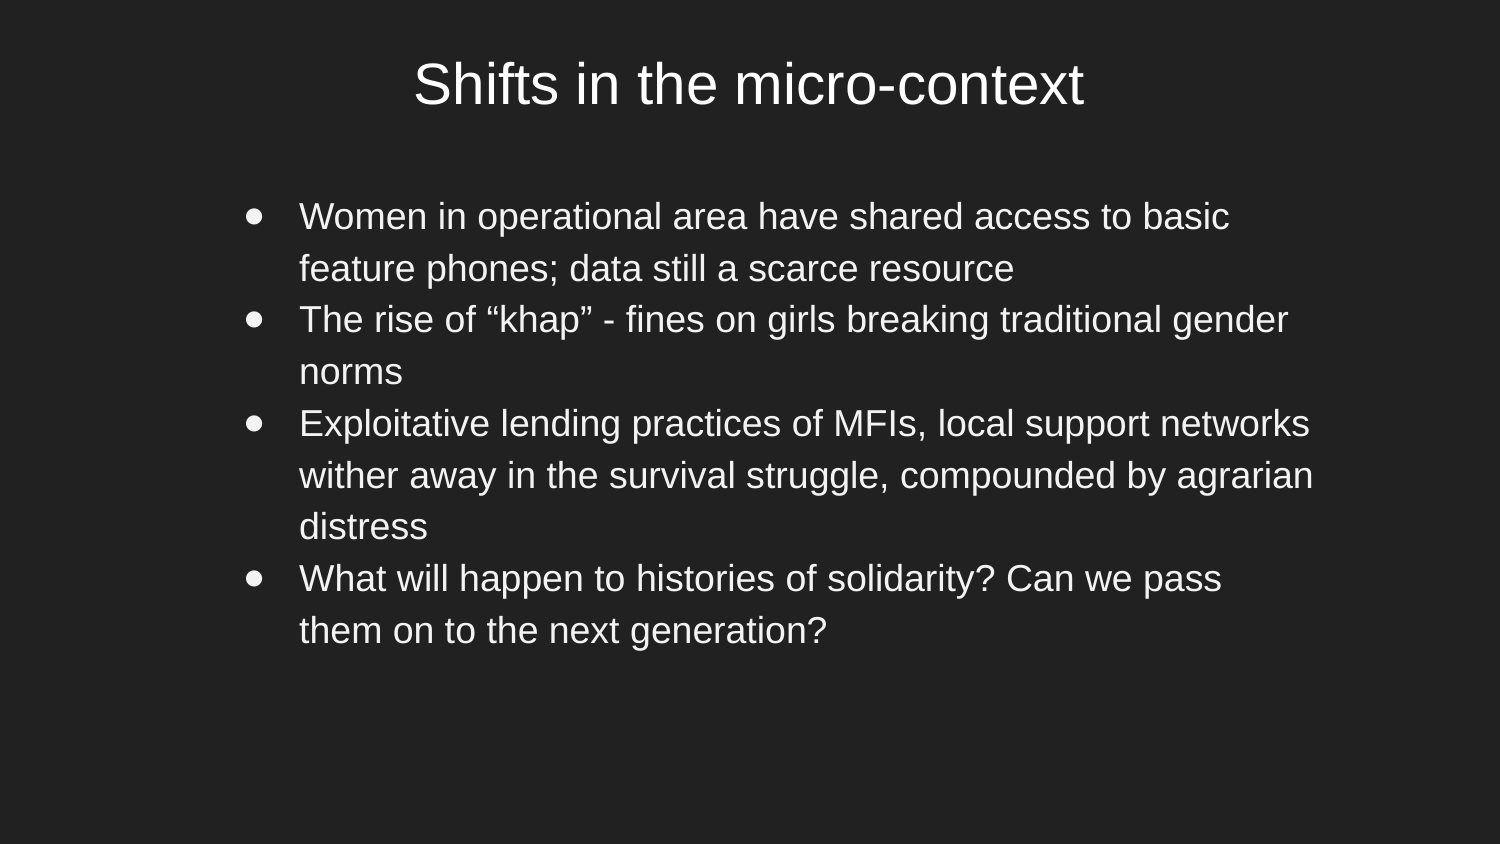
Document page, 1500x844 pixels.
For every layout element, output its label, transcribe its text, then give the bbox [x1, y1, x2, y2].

list Women in operational area have shared access to basic feature phones; data still a scarce resource The rise of “khap” - fines on girls breaking traditional gender norms Exploitative lending practices of MFIs, local support networks wither away in the survival struggle, compounded by agrarian distress What will happen to histories of solidarity? Can we pass them on to the next generation? [209, 170, 1330, 807]
title Shifts in the micro-context [51, 31, 1449, 126]
